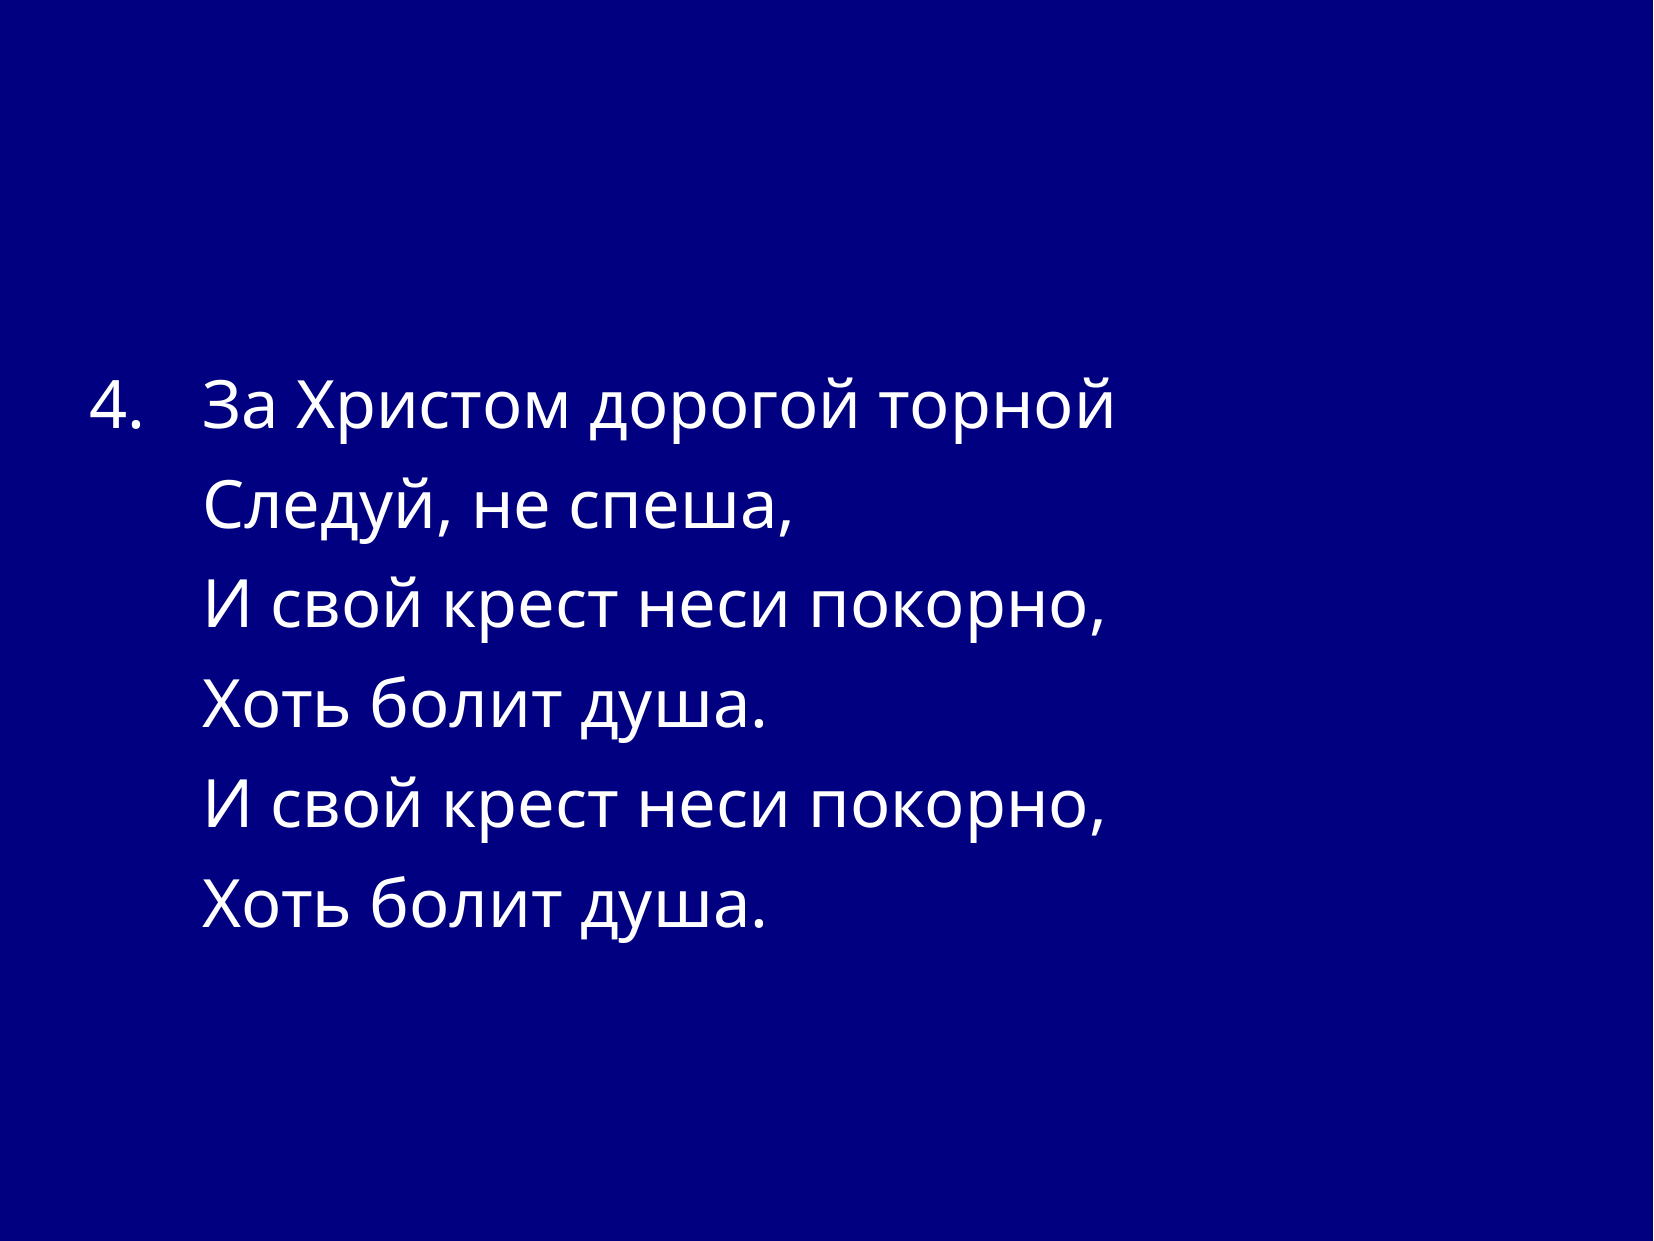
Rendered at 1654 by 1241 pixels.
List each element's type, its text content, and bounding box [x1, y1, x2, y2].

text_box 4. За Христом дорогой торной Следуй, не спеша, И свой крест неси покорно, Хоть болит душа. И свой крест неси покорно, Хоть болит душа. [75, 150, 1576, 1163]
